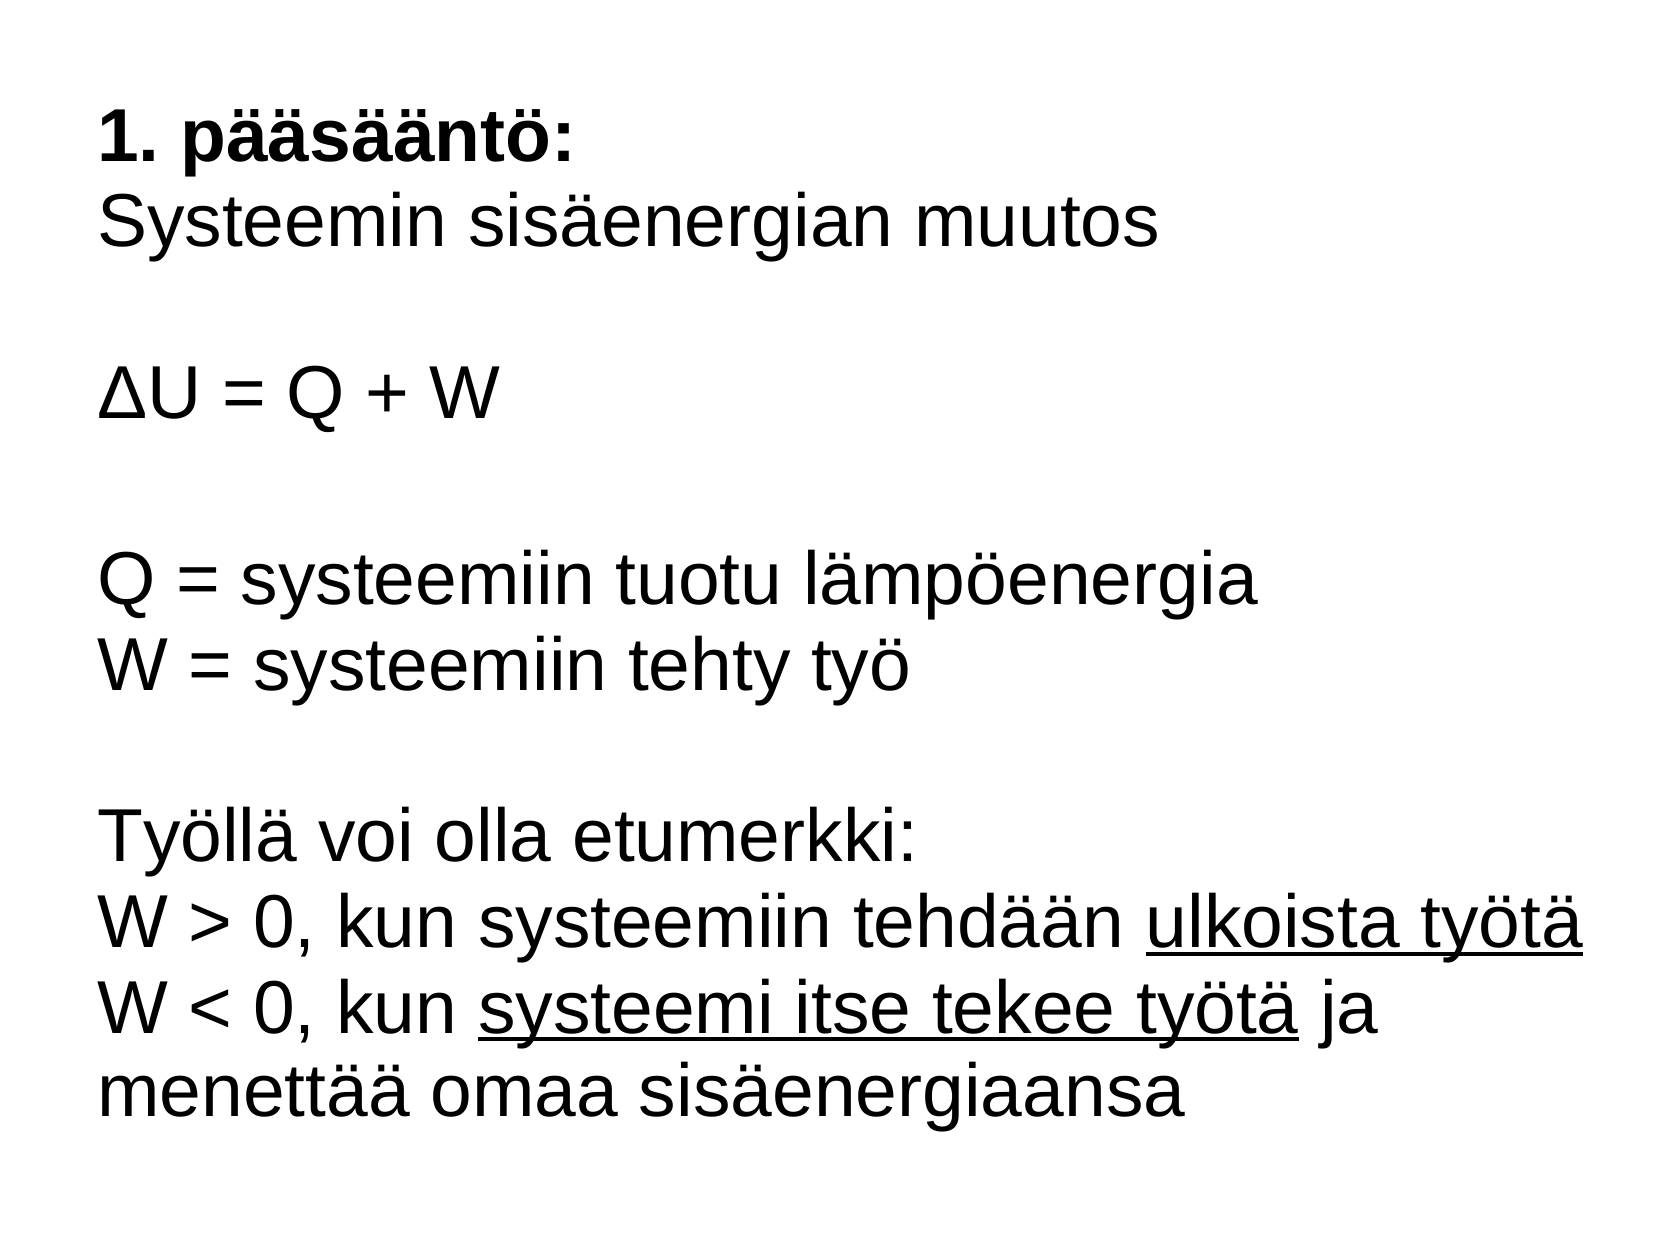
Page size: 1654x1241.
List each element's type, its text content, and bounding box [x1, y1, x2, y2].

text_box 1. pääsääntö: Systeemin sisäenergian muutos ΔU = Q + W Q = systeemiin tuotu lämpöenergia W = systeemiin tehty työ Työllä voi olla etumerkki: W > 0, kun systeemiin tehdään ulkoista työtä W < 0, kun systeemi itse tekee työtä ja menettää omaa sisäenergiaansa [82, 81, 1599, 1145]
